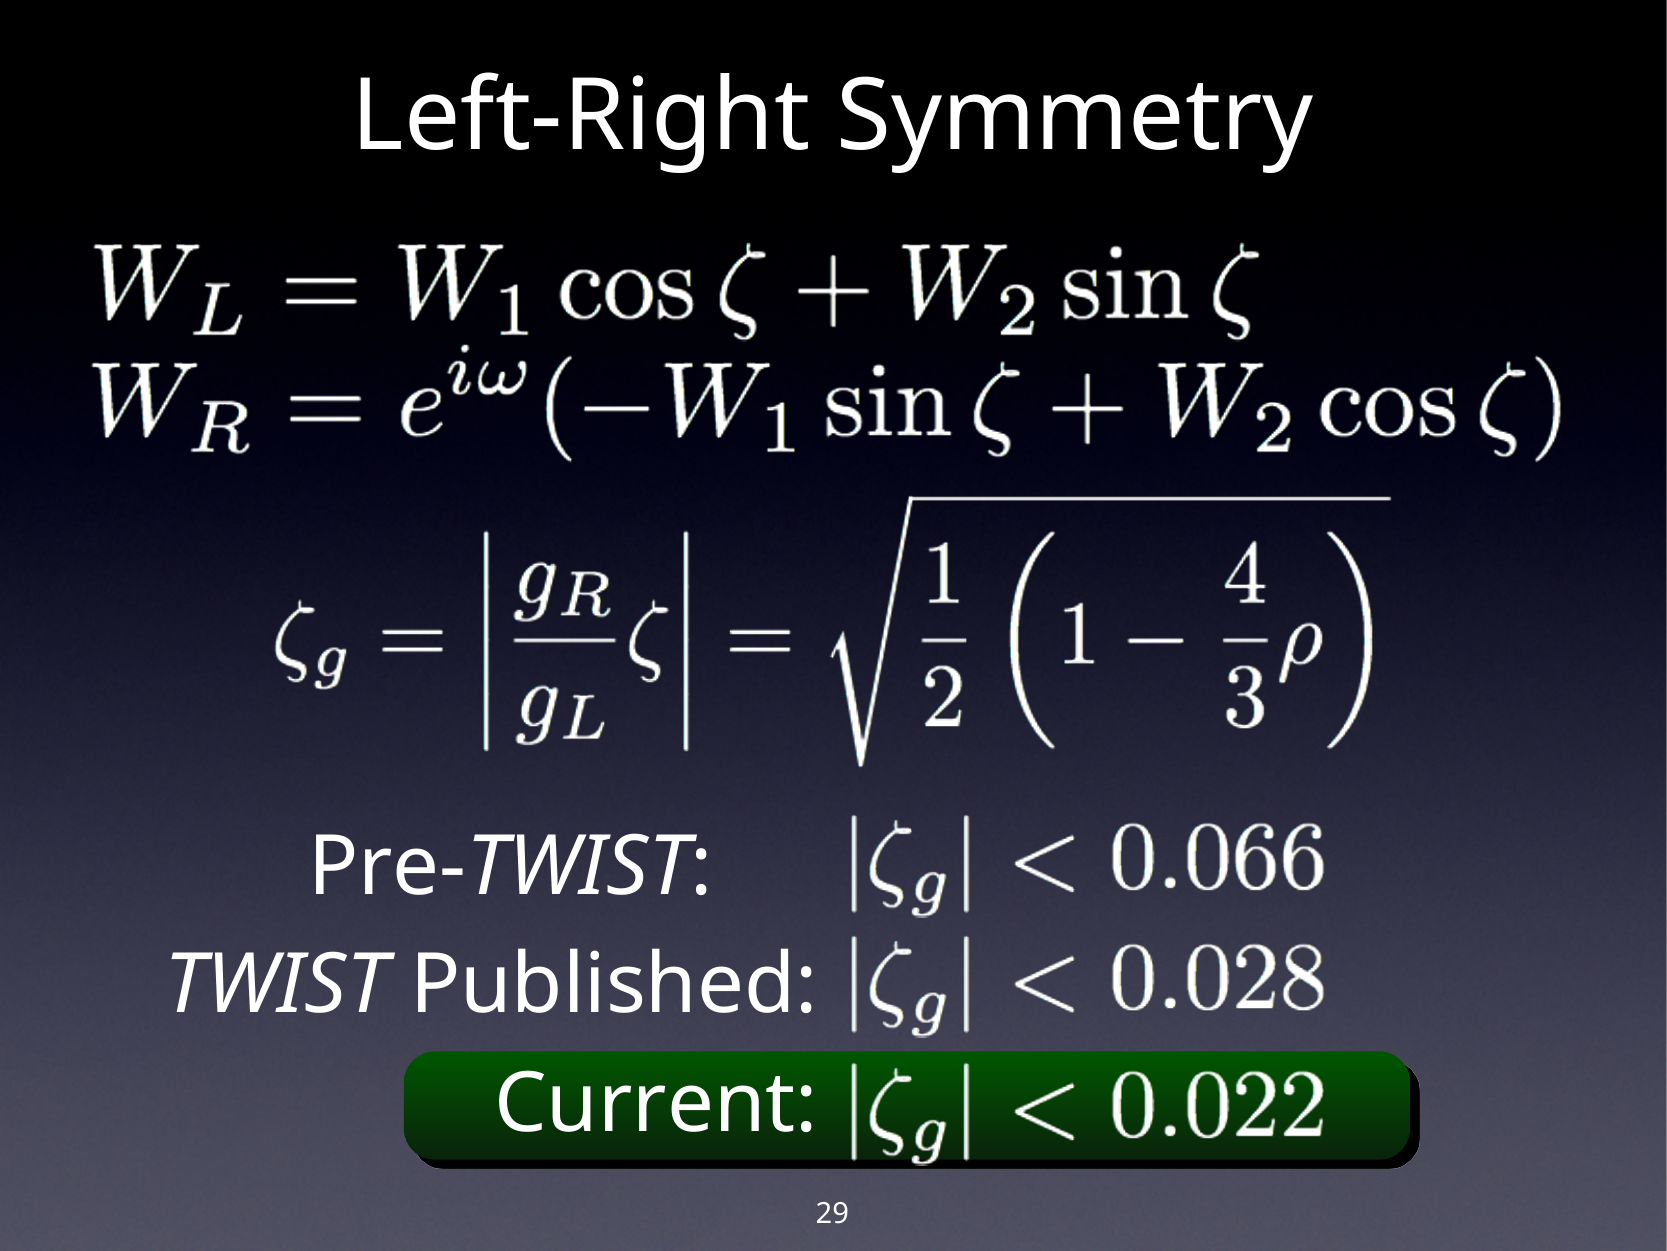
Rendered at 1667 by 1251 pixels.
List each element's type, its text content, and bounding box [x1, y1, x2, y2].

text_box TWIST Published: [0, 873, 819, 1098]
text_box Pre-TWIST: [214, 812, 807, 921]
text_box [819, 1051, 1411, 1160]
text_box Current: [89, 1042, 819, 1166]
title Left-Right Symmetry [162, 0, 1505, 273]
picture [0, 0, 1667, 1251]
